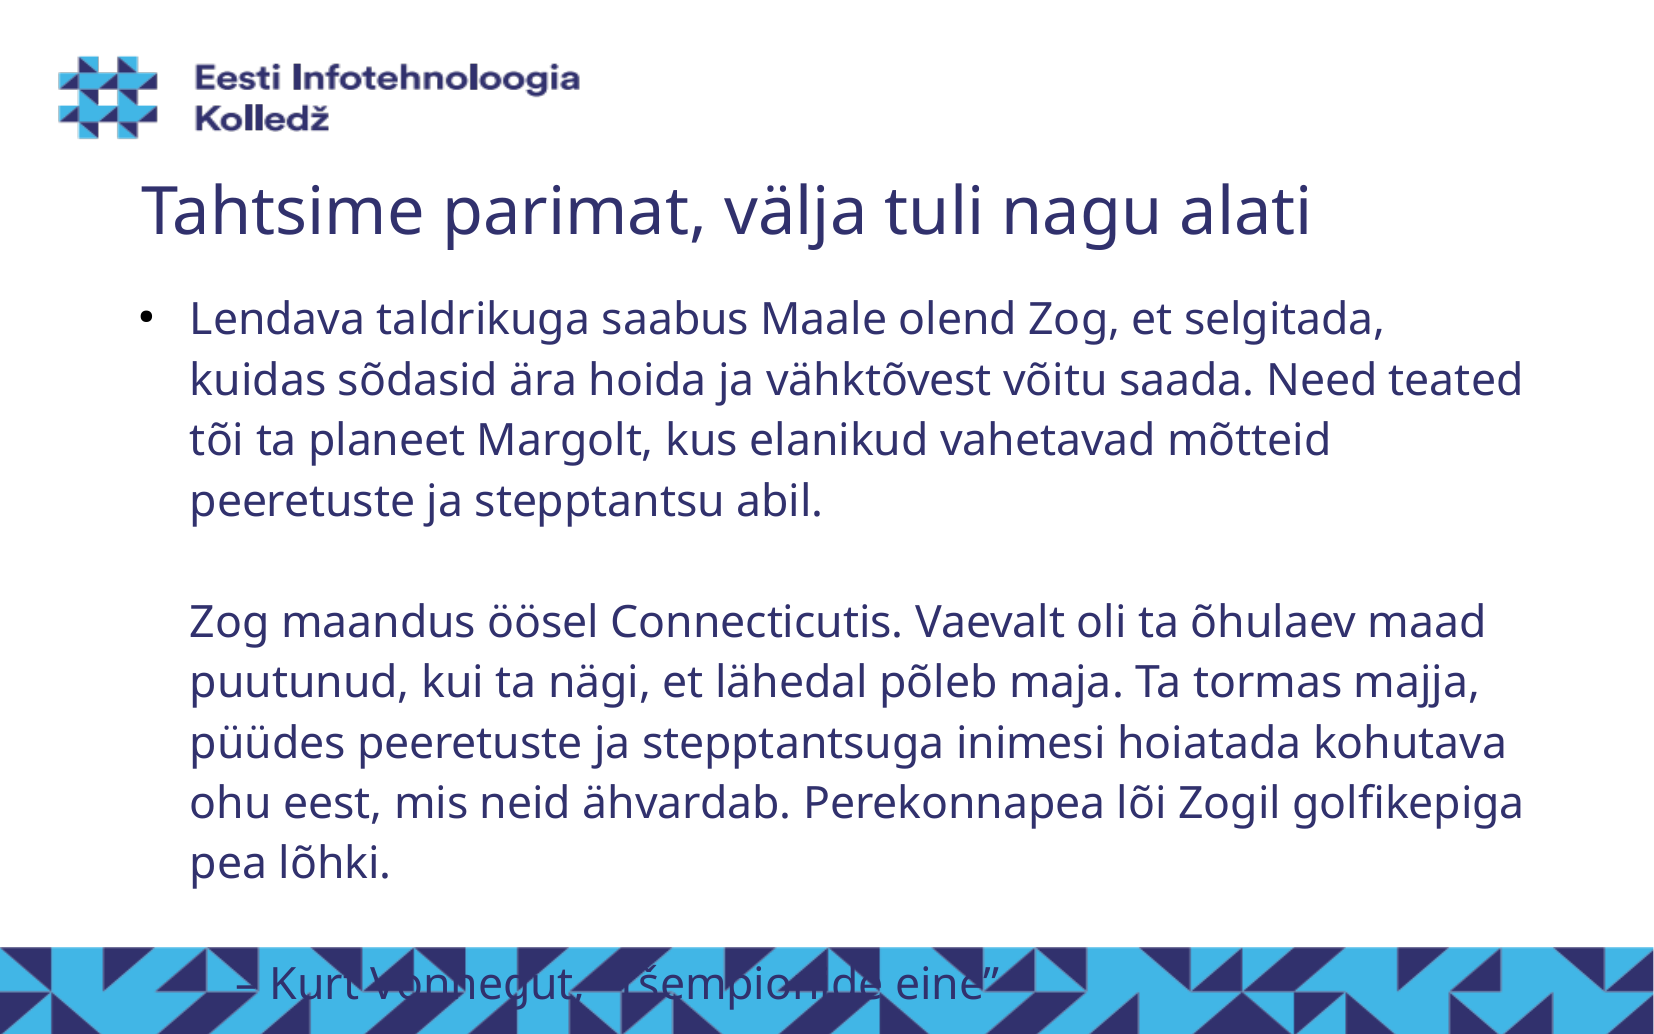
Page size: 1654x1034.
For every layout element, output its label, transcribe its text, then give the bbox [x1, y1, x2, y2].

title Tahtsime parimat, välja tuli nagu alati [141, 132, 1421, 285]
list Lendava taldrikuga saabus Maale olend Zog, et selgitada, kuidas sõdasid ära hoida ja vähktõvest võitu saada. Need teated tõi ta planeet Margolt, kus elanikud vahetavad mõtteid peeretuste ja stepptantsu abil. Zog maandus öösel Connecticutis. Vaevalt oli ta õhulaev maad puutunud, kui ta nägi, et lähedal põleb maja. Ta tormas majja, püüdes peeretuste ja stepptantsuga inimesi hoiatada kohutava ohu eest, mis neid ähvardab. Perekonnapea lõi Zogil golfikepiga pea lõhki. – Kurt Vonnegut, “Tšempionide eine” [121, 287, 1533, 1016]
